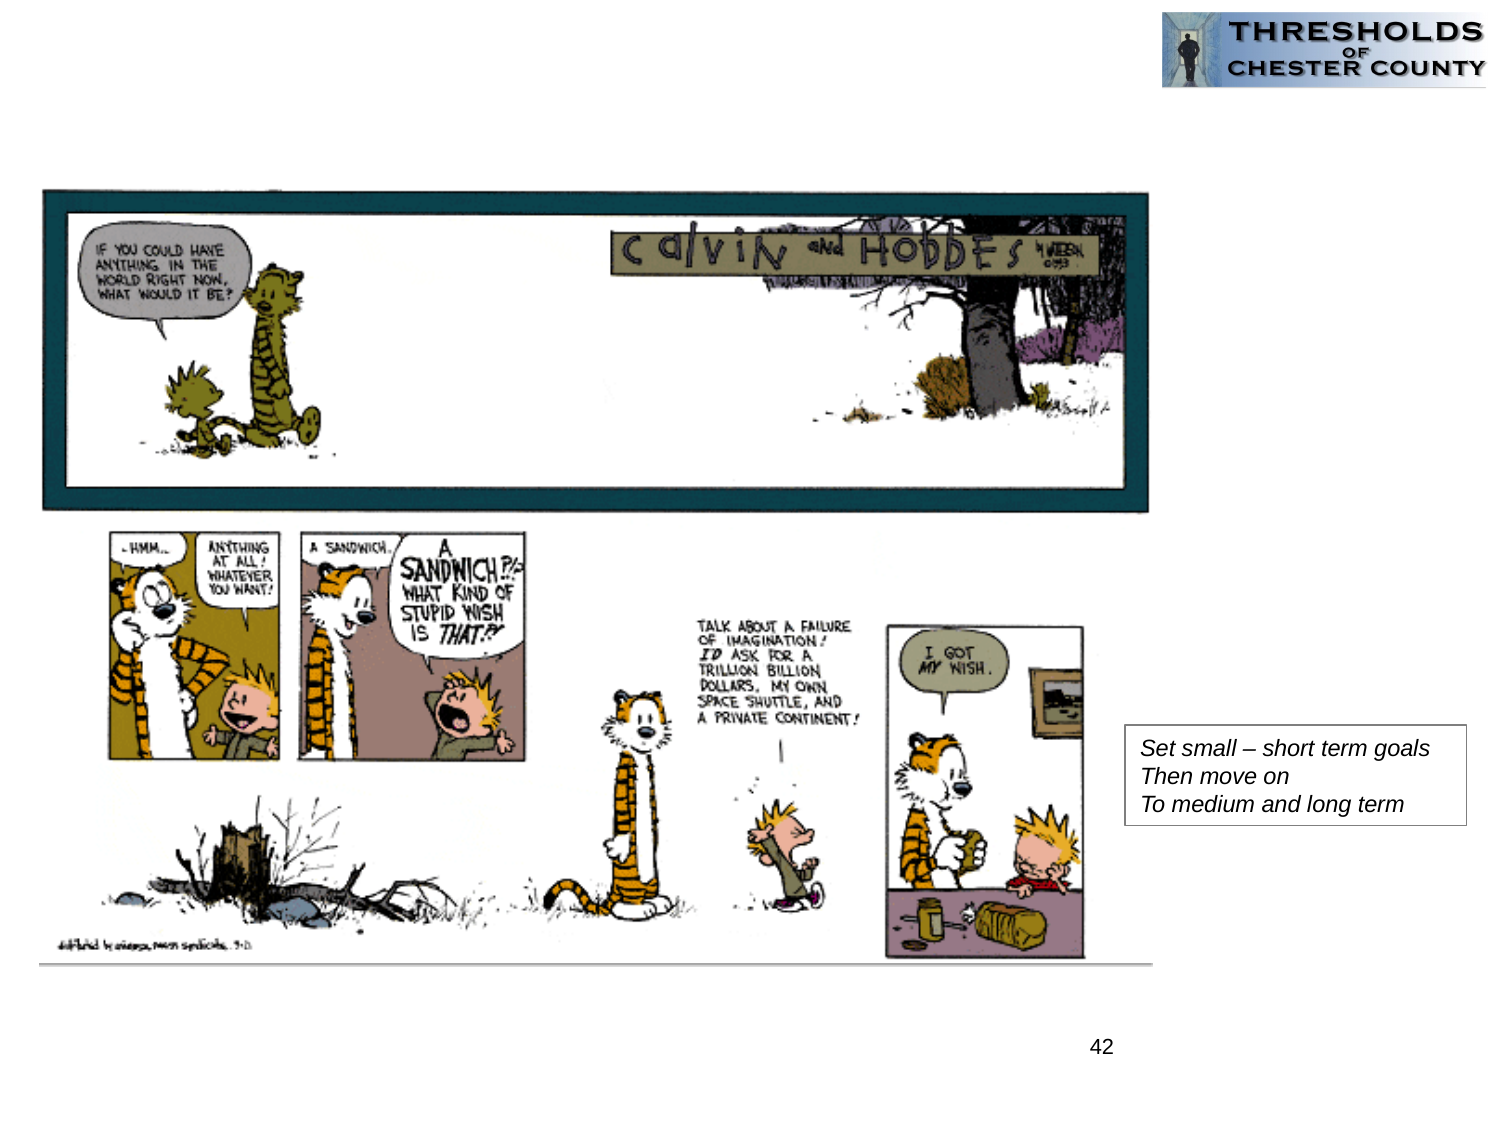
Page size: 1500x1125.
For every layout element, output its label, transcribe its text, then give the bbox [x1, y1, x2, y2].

picture [39, 186, 1153, 963]
text_box 42 [1074, 1025, 1388, 1101]
text_box Set small – short term goals Then move on To medium and long term [1125, 725, 1467, 826]
